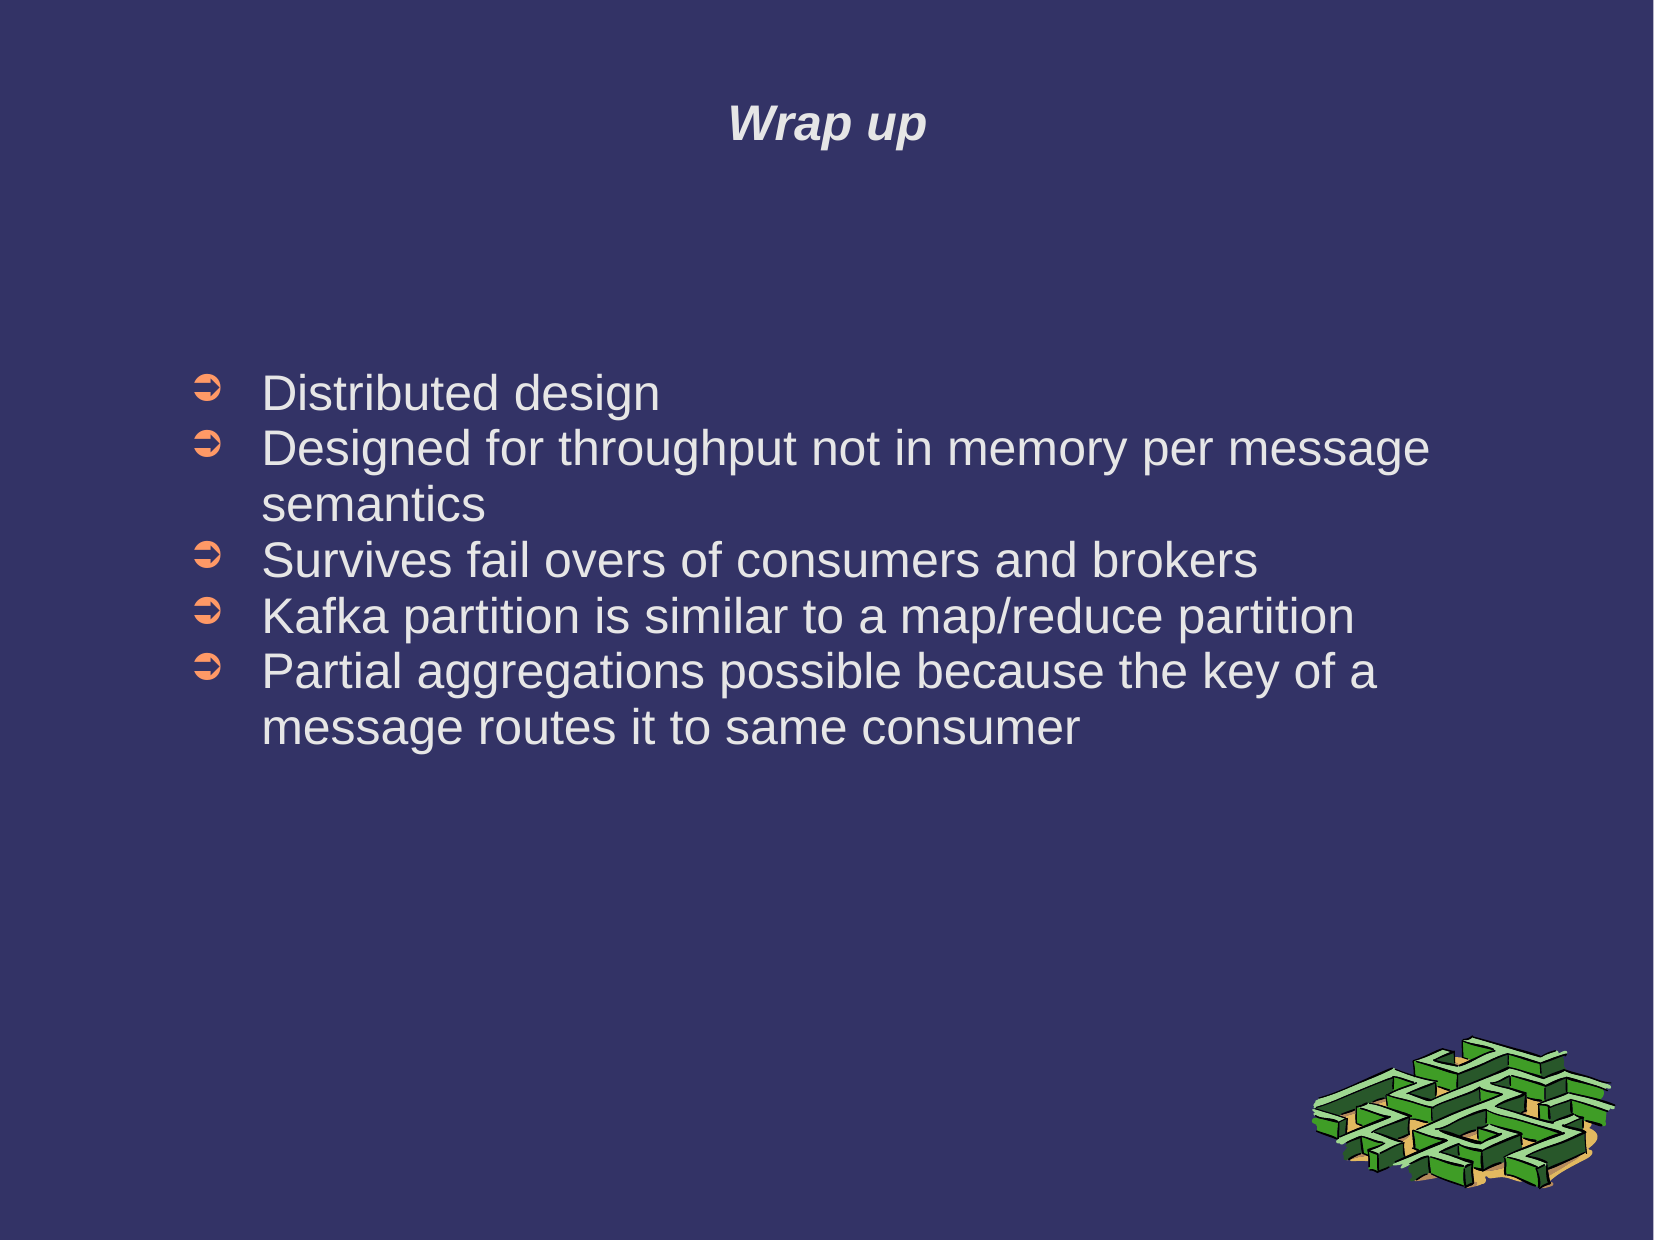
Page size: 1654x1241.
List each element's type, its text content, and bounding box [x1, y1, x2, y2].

title Wrap up [121, 19, 1534, 227]
list Distributed design Designed for throughput not in memory per message semantics Survives fail overs of consumers and brokers Kafka partition is similar to a map/reduce partition Partial aggregations possible because the key of a message routes it to same consumer [178, 364, 1570, 1147]
